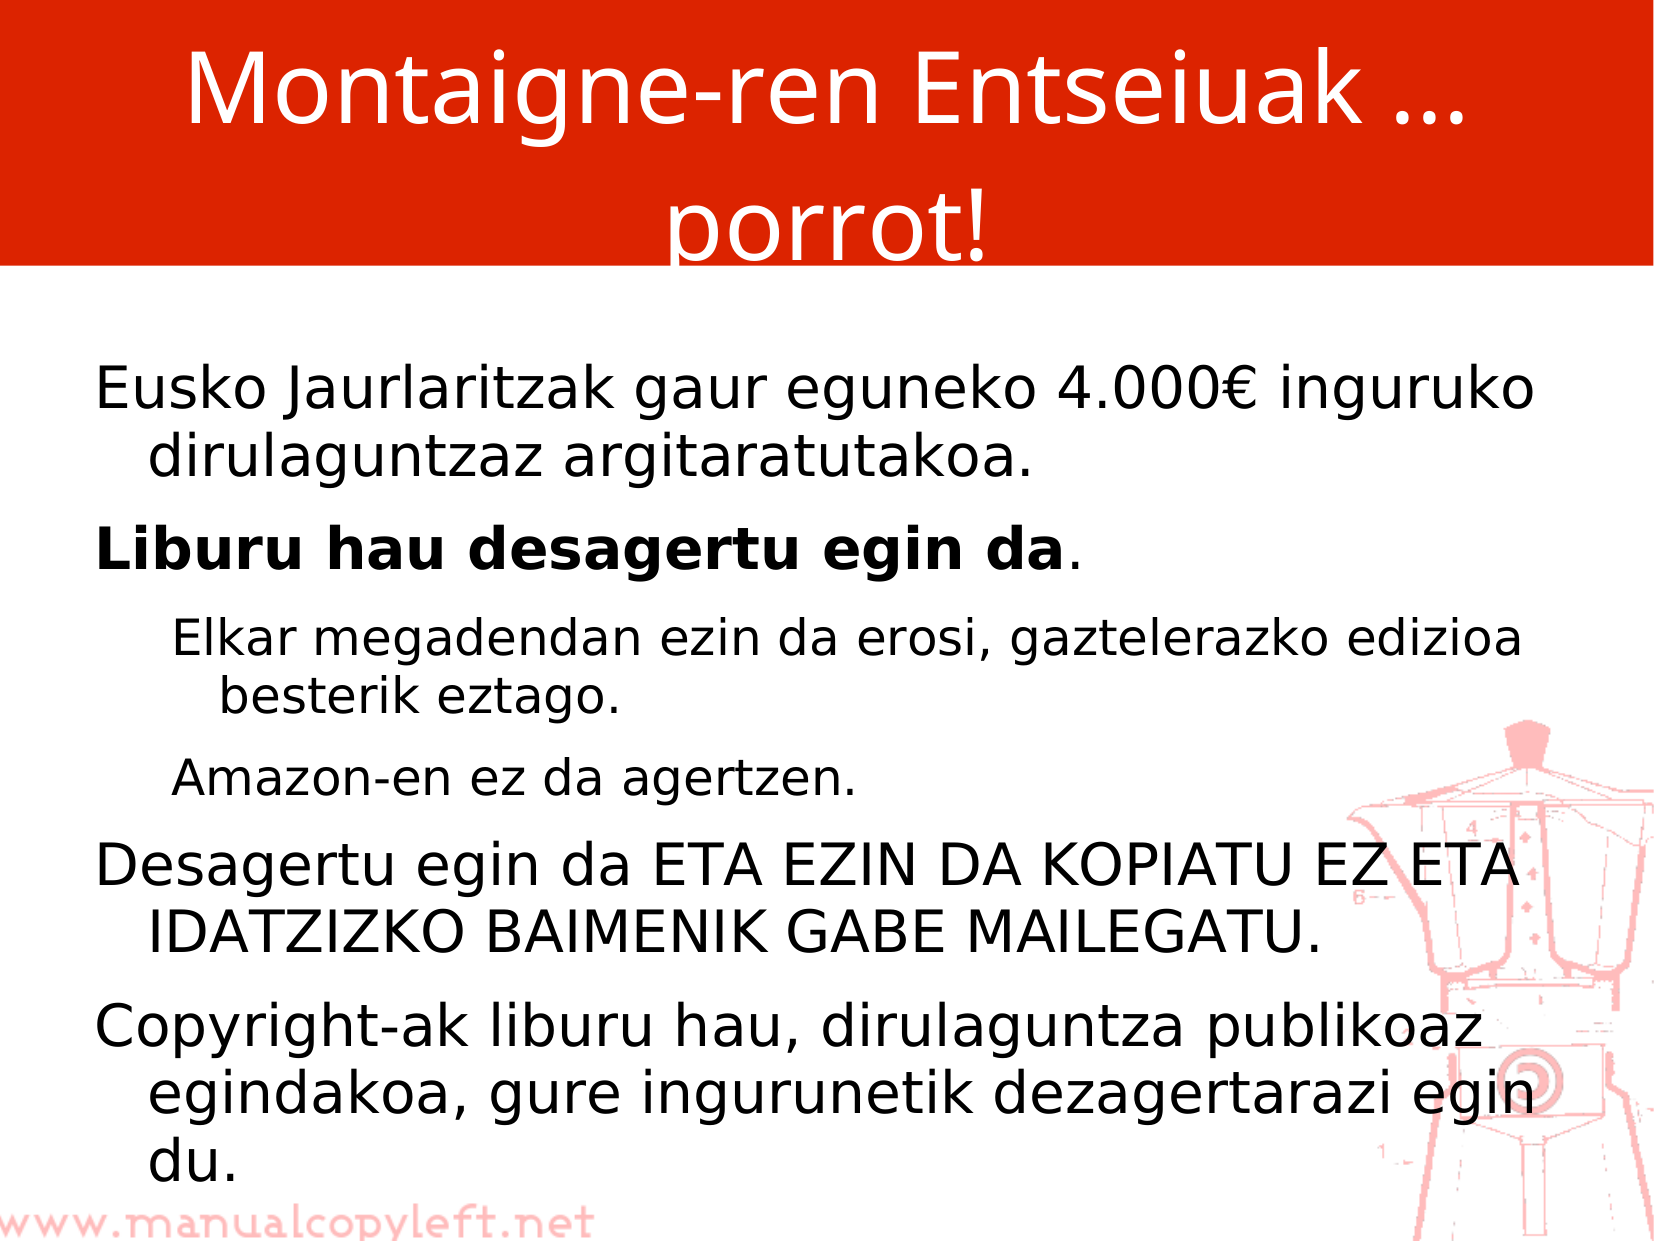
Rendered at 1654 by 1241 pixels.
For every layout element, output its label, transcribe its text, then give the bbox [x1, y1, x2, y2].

title Montaigne-ren Entseiuak ... porrot! [82, 36, 1571, 270]
list Eusko Jaurlaritzak gaur eguneko 4.000€ inguruko dirulaguntzaz argitaratutakoa. Liburu hau desagertu egin da. Elkar megadendan ezin da erosi, gaztelerazko edizioa besterik eztago. Amazon-en ez da agertzen. Desagertu egin da ETA EZIN DA KOPIATU EZ ETA IDATZIZKO BAIMENIK GABE MAILEGATU. Copyright-ak liburu hau, dirulaguntza publikoaz egindakoa, gure ingurunetik dezagertarazi egin du. [76, 354, 1565, 1196]
picture [0, 266, 1654, 1241]
text_box [0, 0, 1654, 266]
